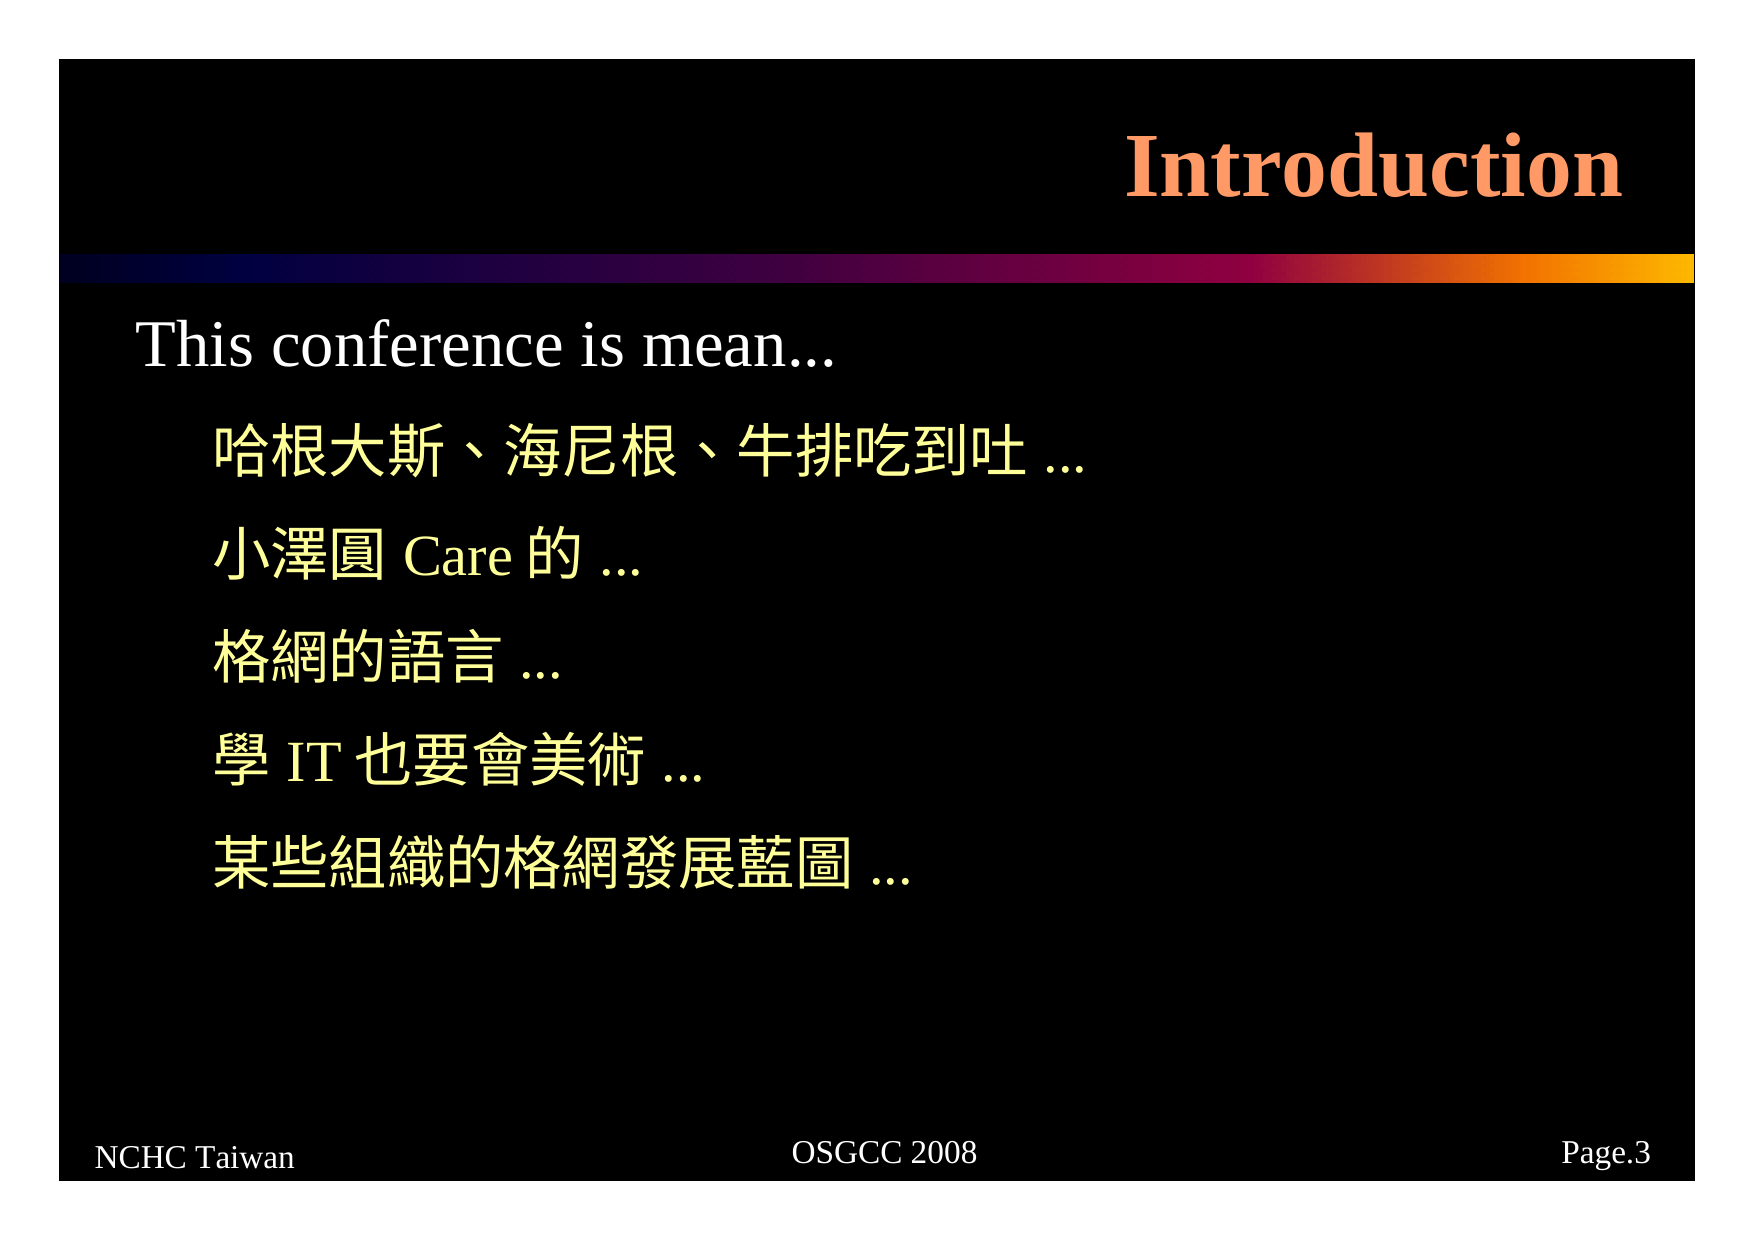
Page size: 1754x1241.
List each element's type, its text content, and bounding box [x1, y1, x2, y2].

list This conference is mean... 哈根大斯、海尼根、牛排吃到吐... 小澤圓Care的... 格網的語言... 學IT也要會美術... 某些組織的格網發展藍圖... [118, 307, 1610, 1075]
title Introduction [118, 93, 1625, 238]
picture [60, 254, 1694, 283]
